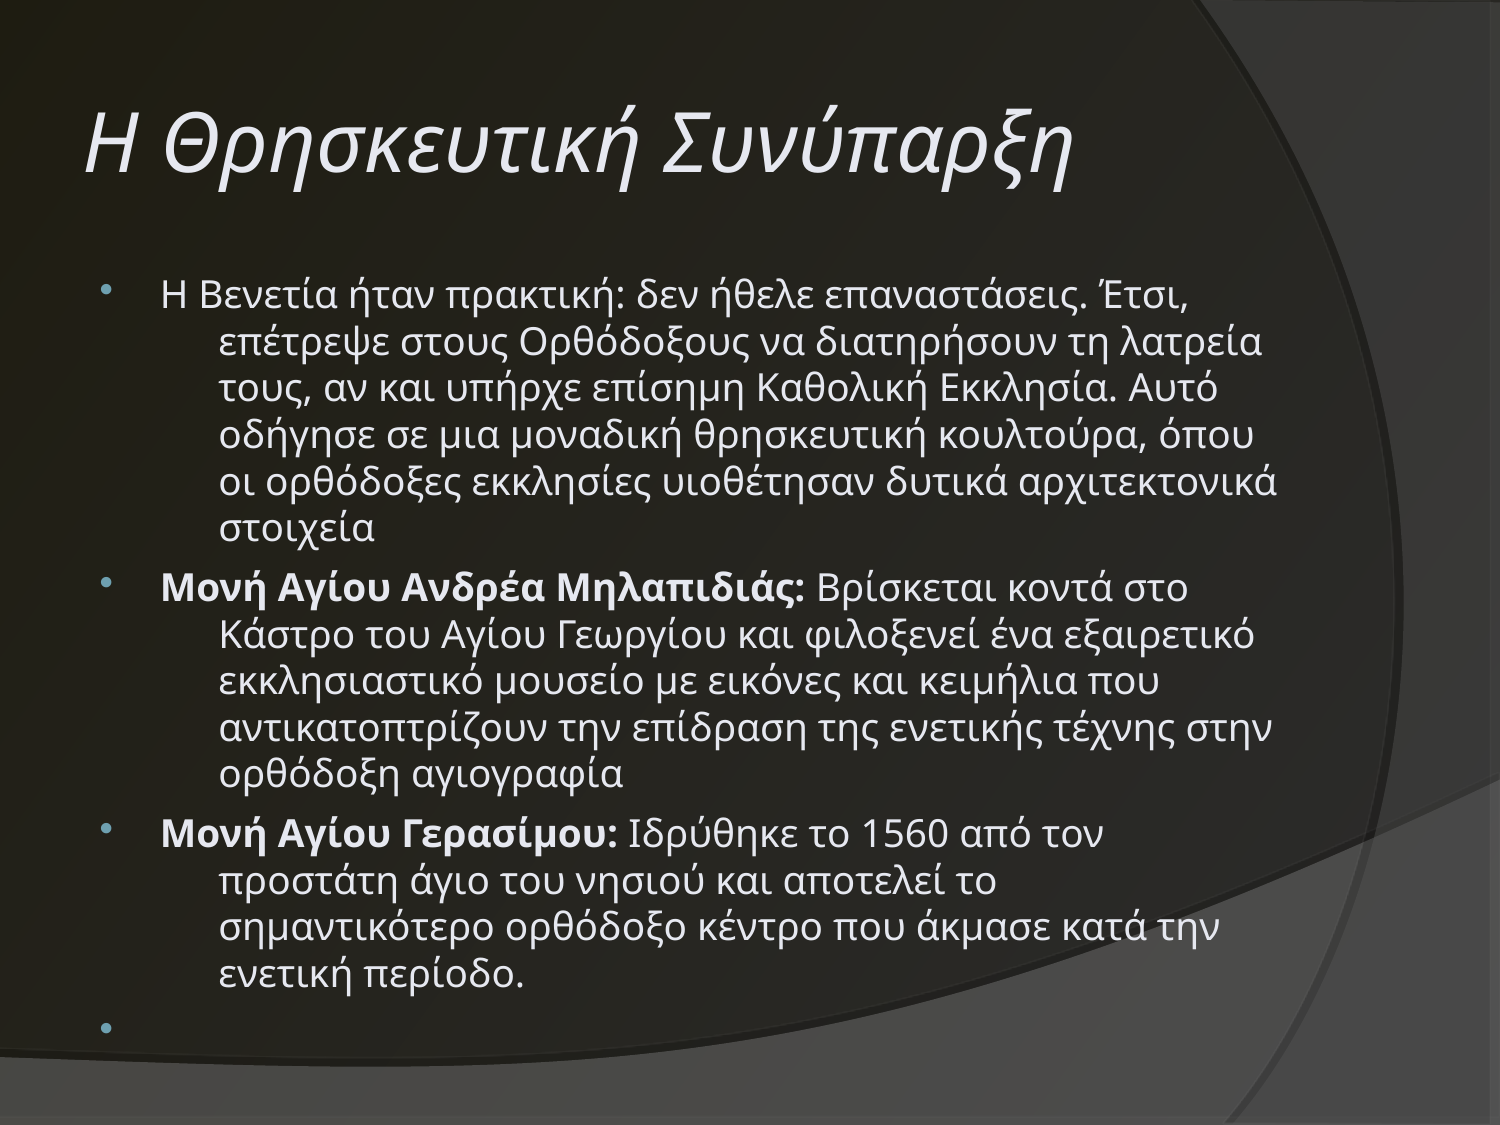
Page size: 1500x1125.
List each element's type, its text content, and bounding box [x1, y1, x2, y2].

title Η Θρησκευτική Συνύπαρξη [75, 45, 1300, 233]
list Η Βενετία ήταν πρακτική: δεν ήθελε επαναστάσεις. Έτσι, επέτρεψε στους Ορθόδοξους να διατηρήσουν τη λατρεία τους, αν και υπήρχε επίσημη Καθολική Εκκλησία. Αυτό οδήγησε σε μια μοναδική θρησκευτική κουλτούρα, όπου οι ορθόδοξες εκκλησίες υιοθέτησαν δυτικά αρχιτεκτονικά στοιχεία Μονή Αγίου Ανδρέα Μηλαπιδιάς: Βρίσκεται κοντά στο Κάστρο του Αγίου Γεωργίου και φιλοξενεί ένα εξαιρετικό εκκλησιαστικό μουσείο με εικόνες και κειμήλια που αντικατοπτρίζουν την επίδραση της ενετικής τέχνης στην ορθόδοξη αγιογραφία Μονή Αγίου Γερασίμου: Ιδρύθηκε το 1560 από τον προστάτη άγιο του νησιού και αποτελεί το σημαντικότερο ορθόδοξο κέντρο που άκμασε κατά την ενετική περίοδο. [75, 262, 1300, 1005]
